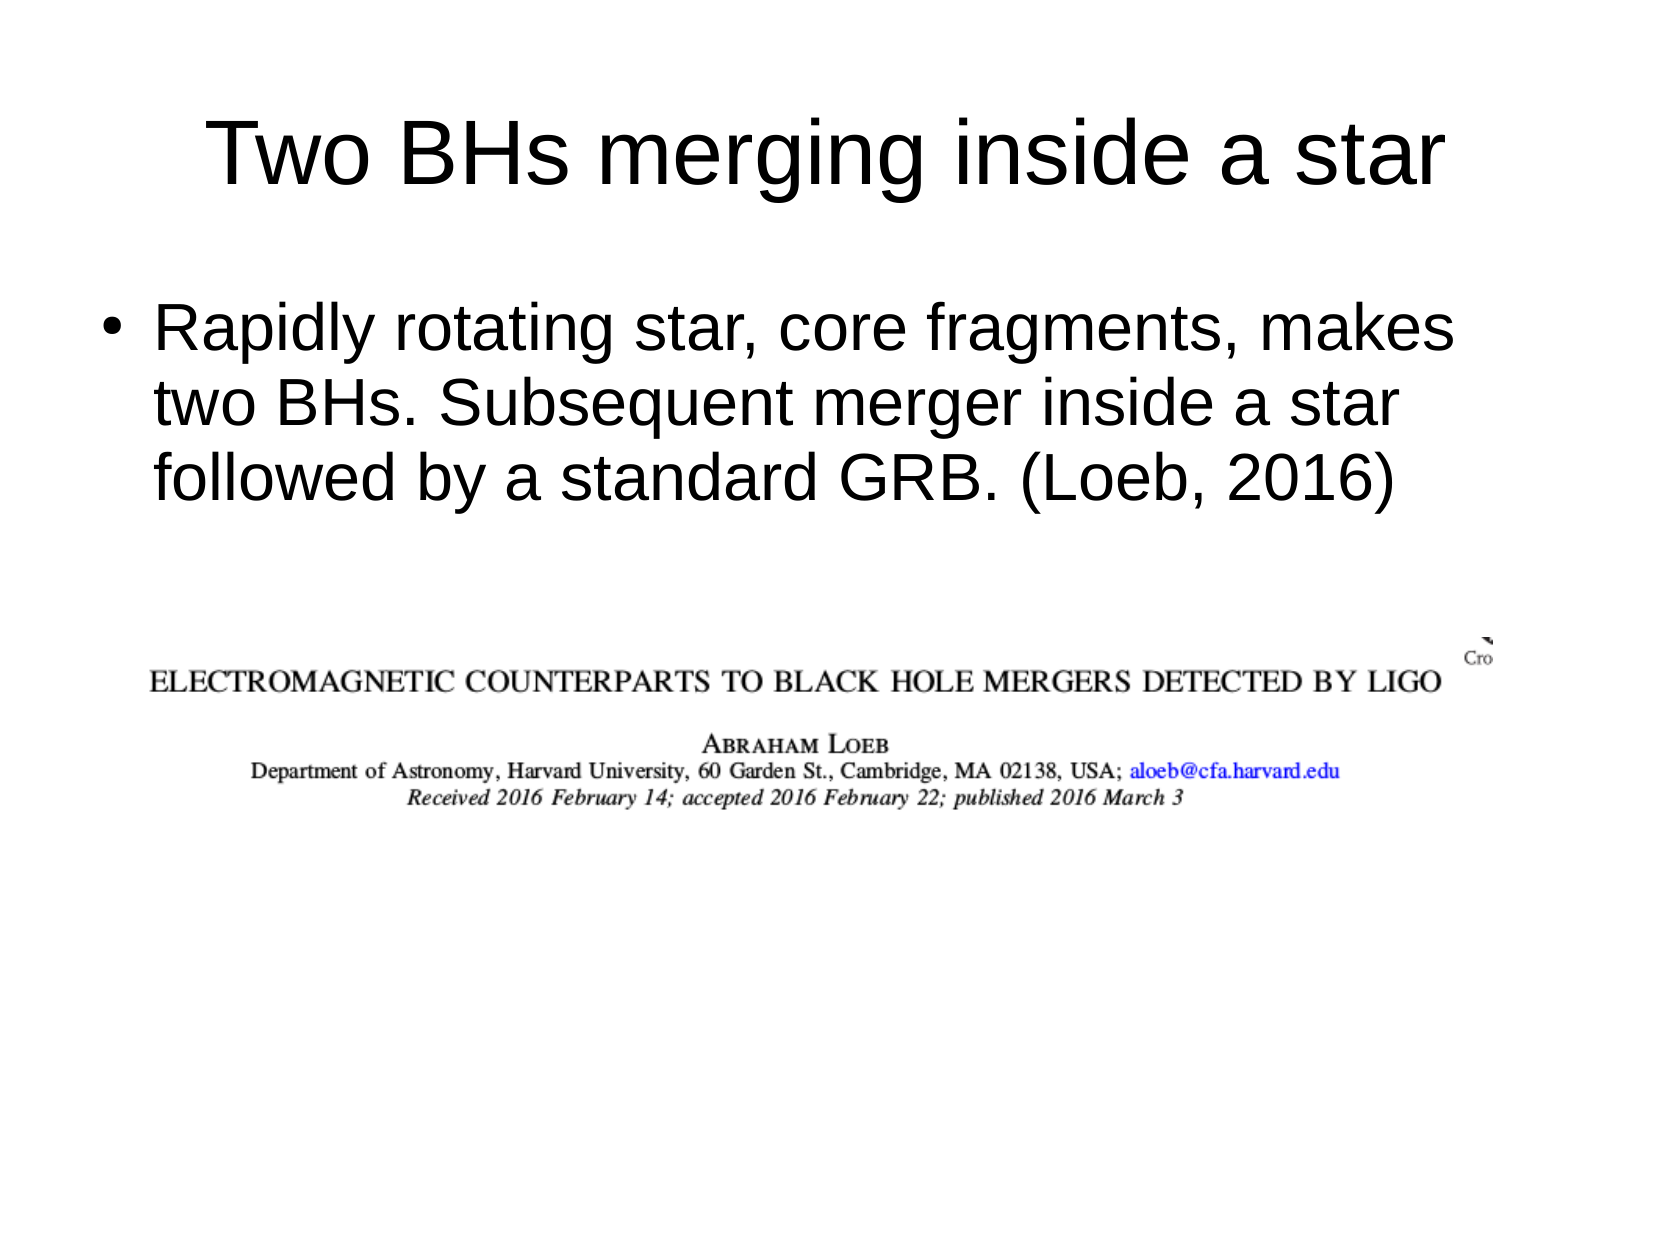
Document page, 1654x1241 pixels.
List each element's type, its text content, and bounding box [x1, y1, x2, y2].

picture [70, 637, 1493, 846]
list Rapidly rotating star, core fragments, makes two BHs. Subsequent merger inside a star followed by a standard GRB. (Loeb, 2016) [82, 290, 1571, 1010]
title Two BHs merging inside a star [82, 49, 1571, 257]
